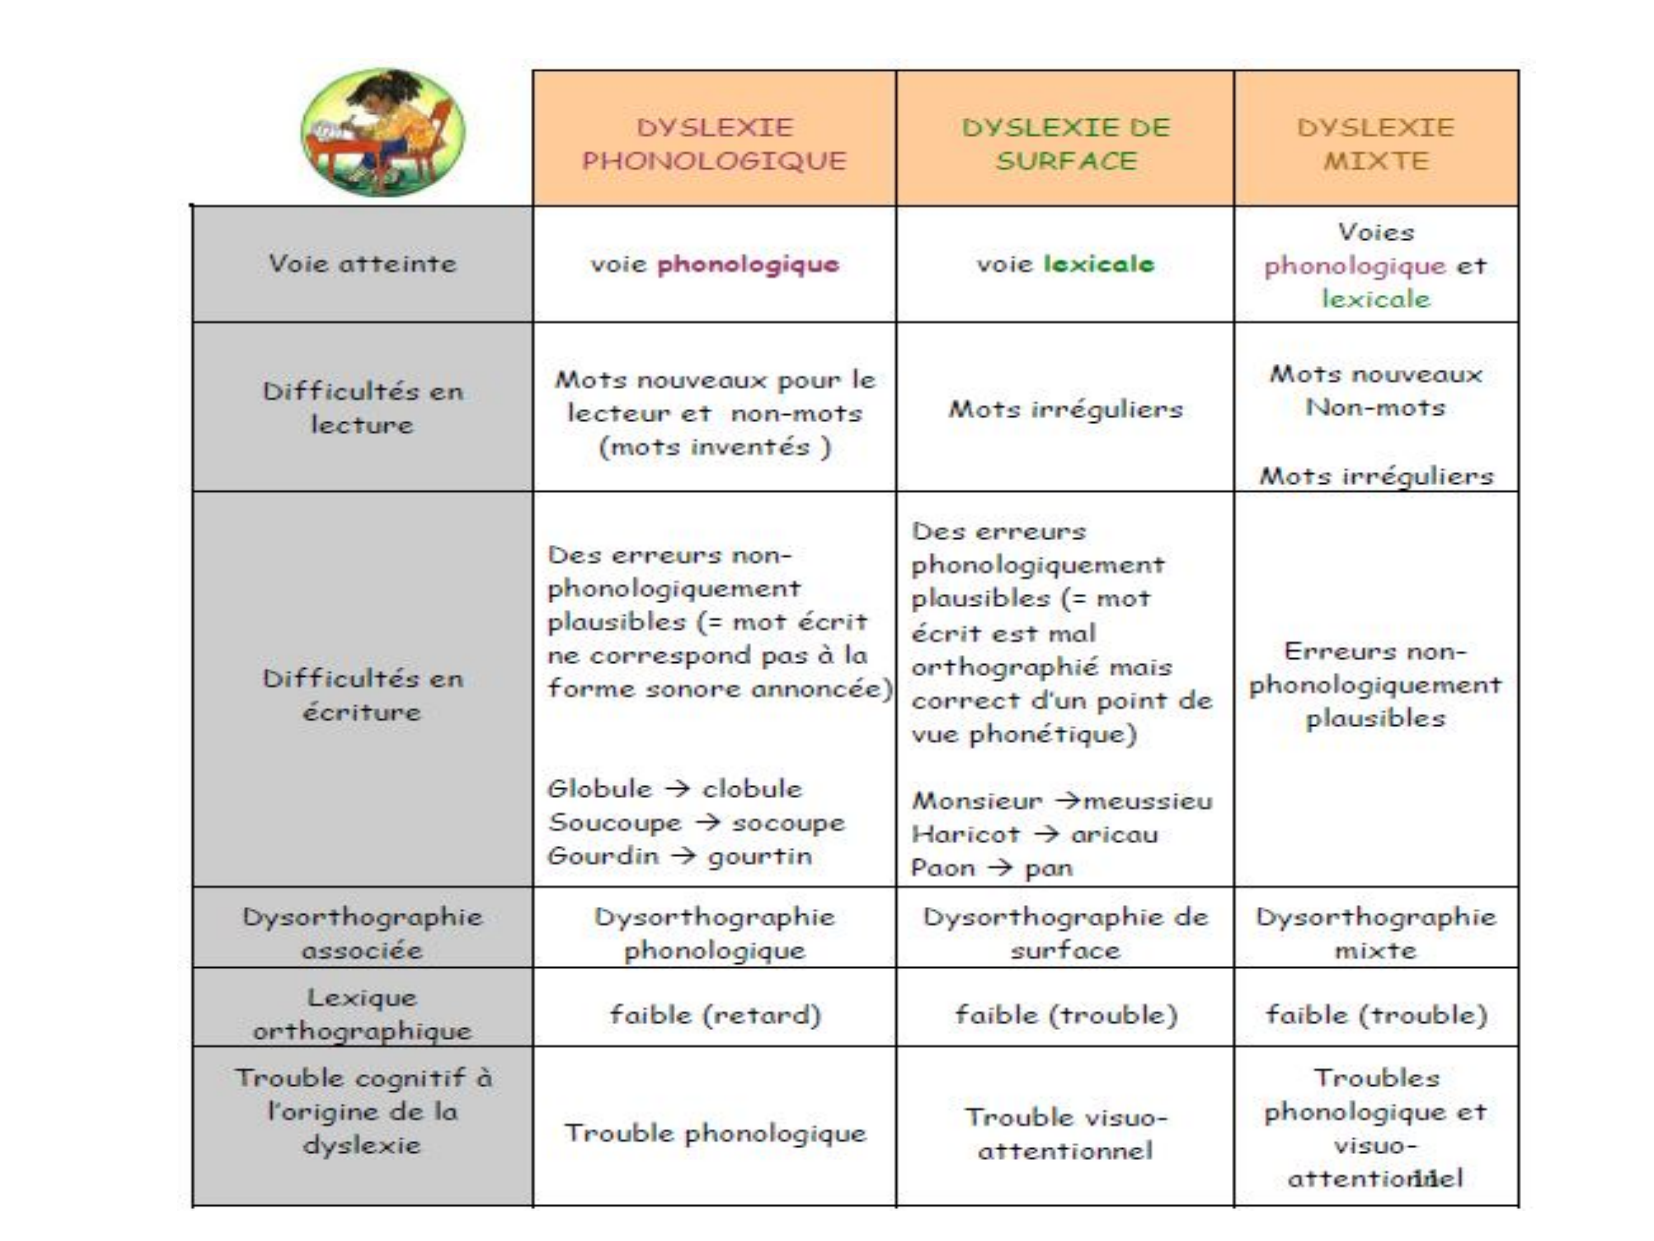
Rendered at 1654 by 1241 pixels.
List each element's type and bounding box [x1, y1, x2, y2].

picture [177, 58, 1536, 1211]
